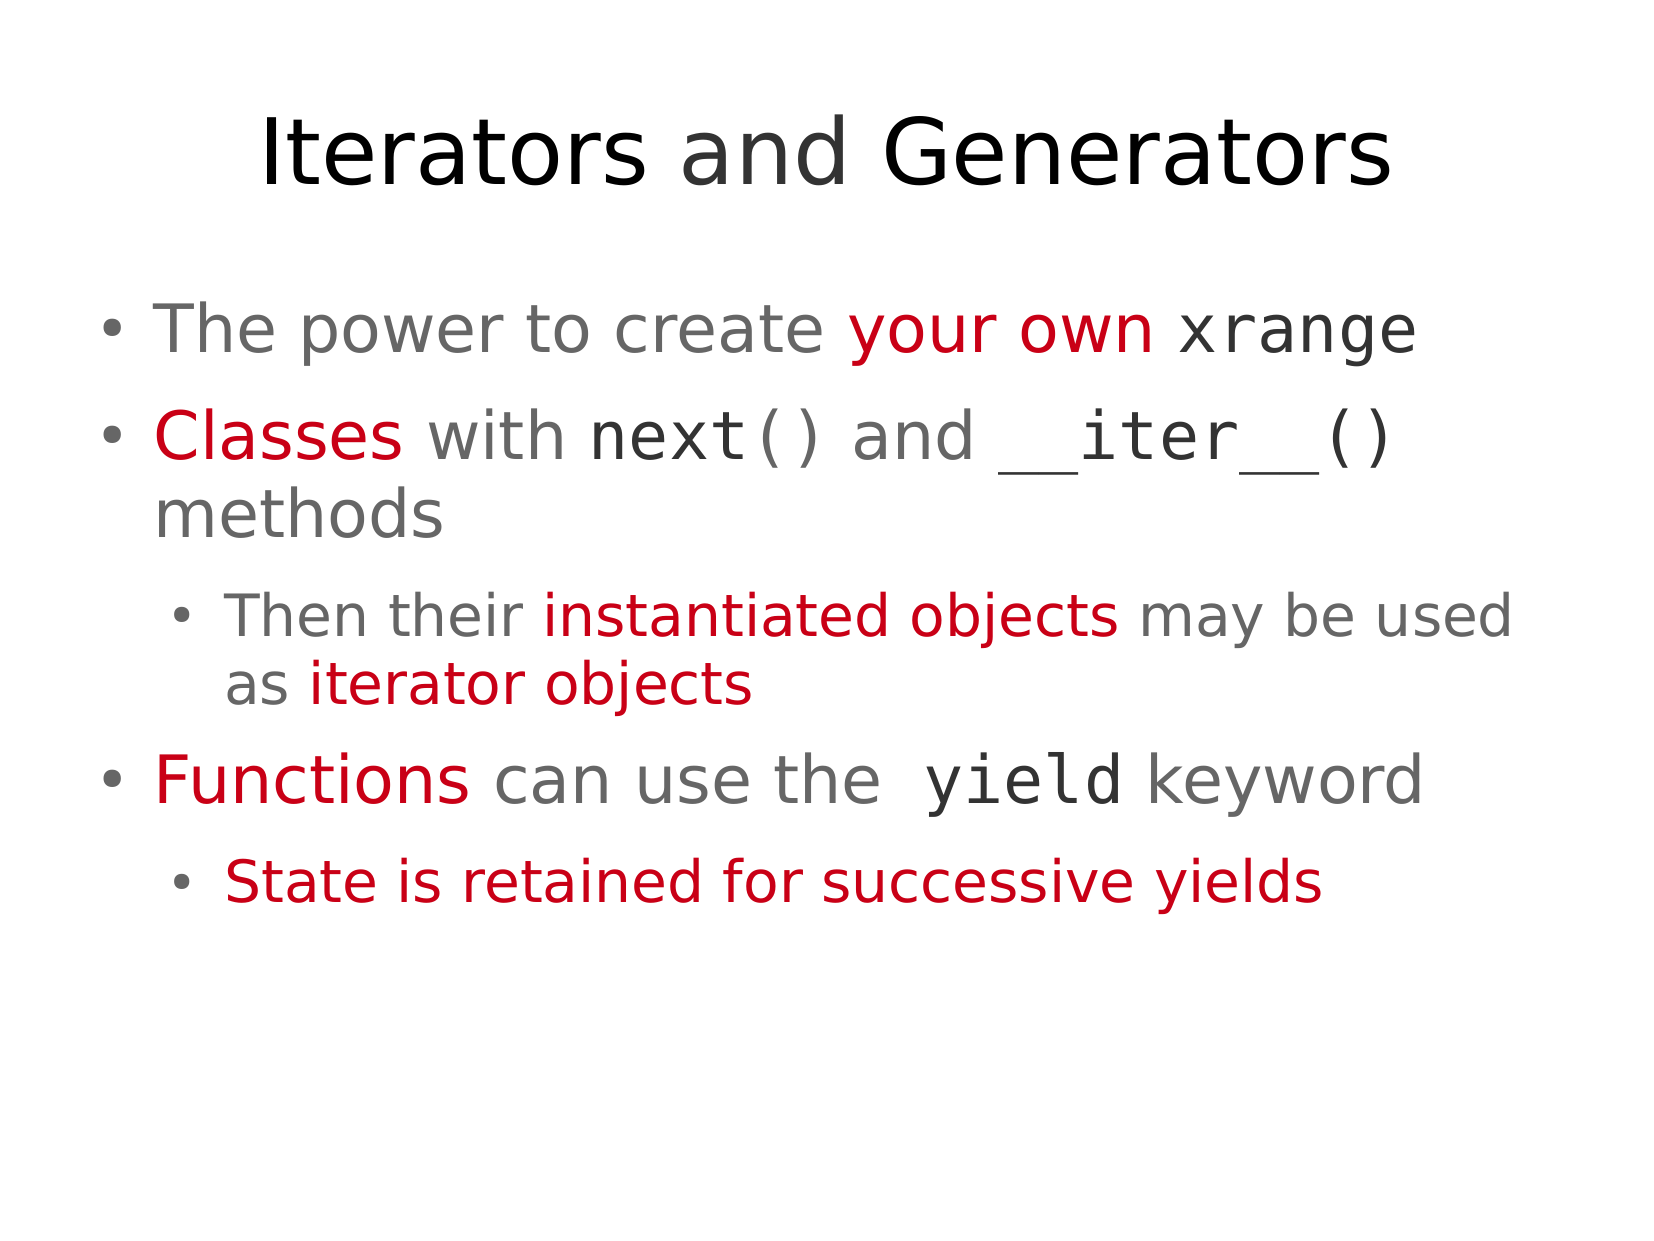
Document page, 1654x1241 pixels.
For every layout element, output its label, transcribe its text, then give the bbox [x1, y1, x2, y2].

title Iterators and Generators [82, 56, 1571, 250]
list The power to create your own xrange Classes with next() and __iter__() methods Then their instantiated objects may be used as iterator objects Functions can use the yield keyword State is retained for successive yields [82, 290, 1571, 1109]
